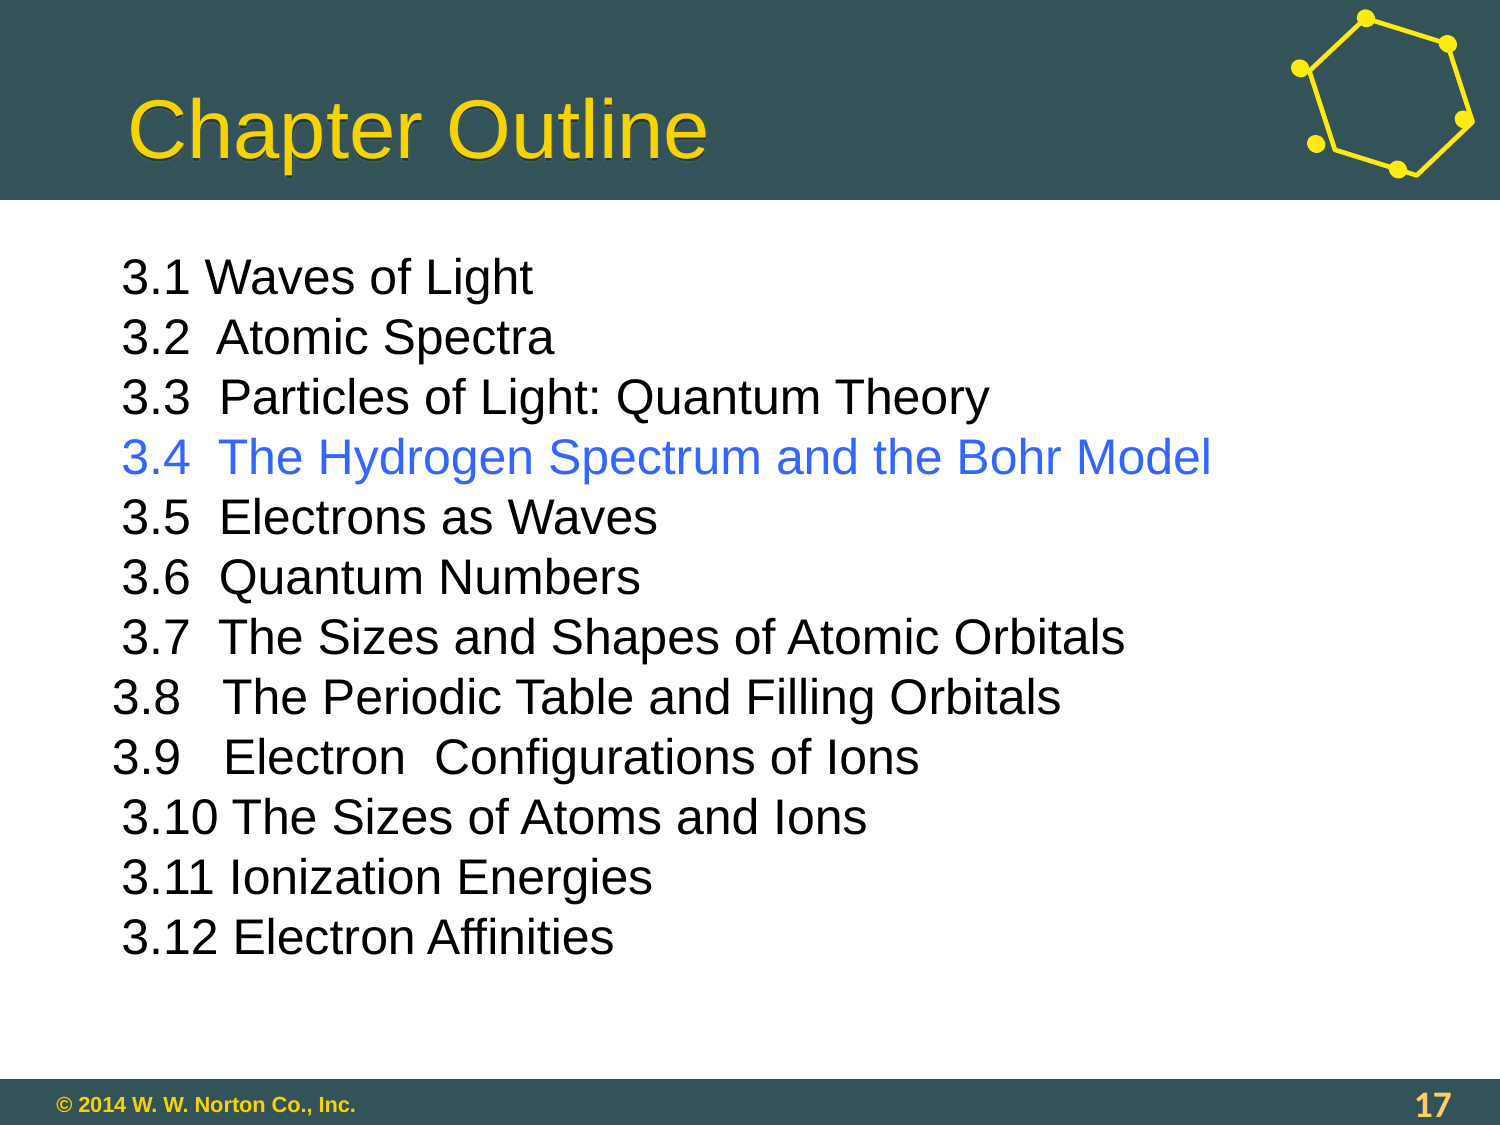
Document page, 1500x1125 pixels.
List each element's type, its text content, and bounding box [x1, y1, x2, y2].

slide_number <number> [1390, 1076, 1468, 1125]
list 3.1 Waves of Light 3.2 Atomic Spectra 3.3 Particles of Light: Quantum Theory 3.4 The Hydrogen Spectrum and the Bohr Model 3.5 Electrons as Waves 3.6 Quantum Numbers 3.7 The Sizes and Shapes of Atomic Orbitals 3.8 The Periodic Table and Filling Orbitals 3.9 Electron Configurations of Ions 3.10 The Sizes of Atoms and Ions 3.11 Ionization Energies 3.12 Electron Affinities [96, 237, 1322, 988]
title Chapter Outline [112, 50, 1388, 200]
